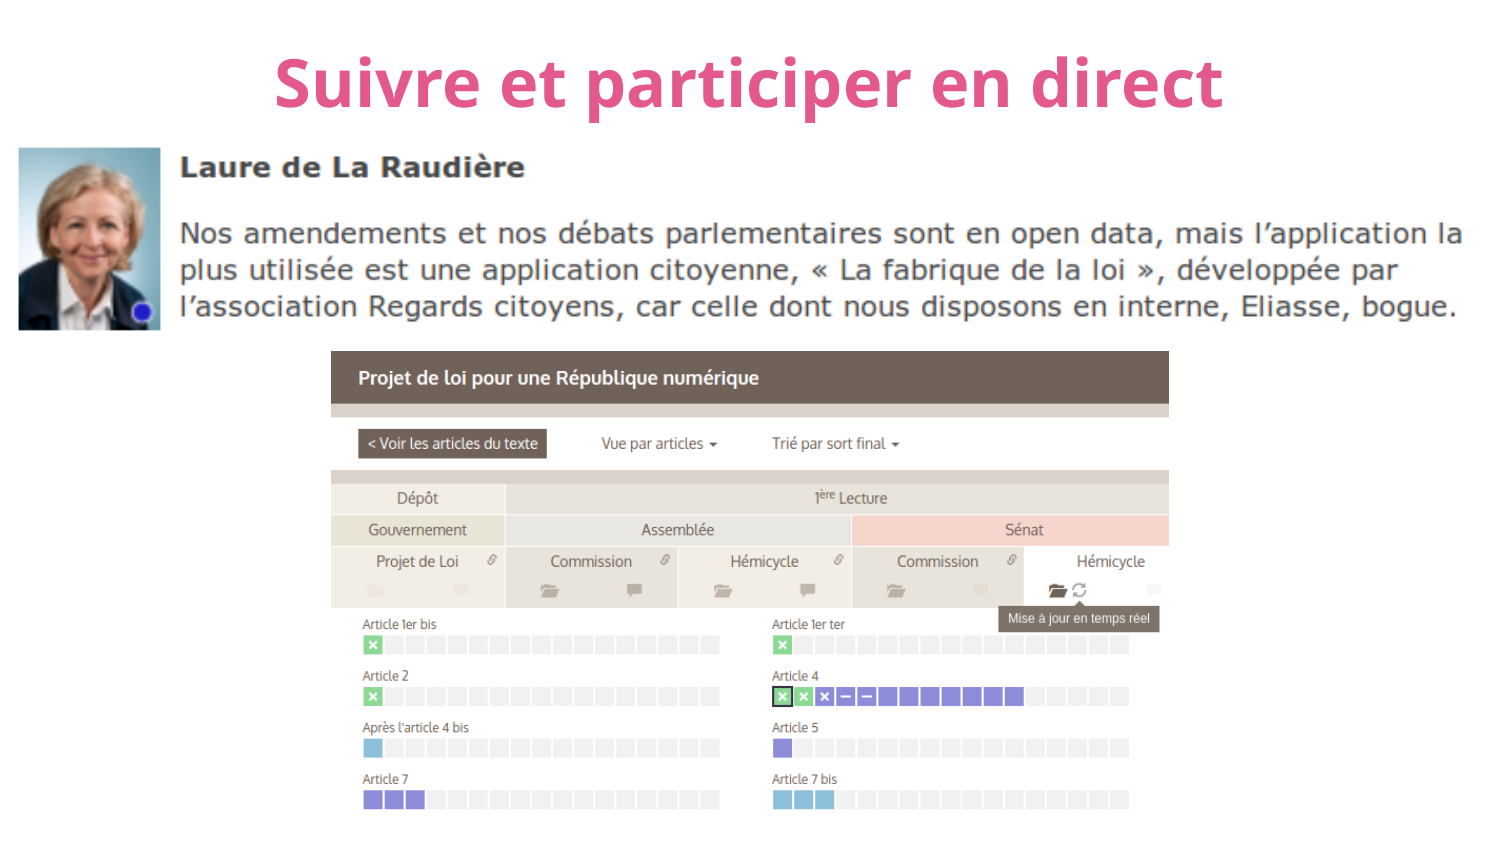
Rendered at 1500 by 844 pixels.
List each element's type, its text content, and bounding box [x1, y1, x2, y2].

text_box Suivre et participer en direct [56, 33, 1444, 129]
picture [331, 351, 1169, 824]
picture [0, 129, 1500, 348]
